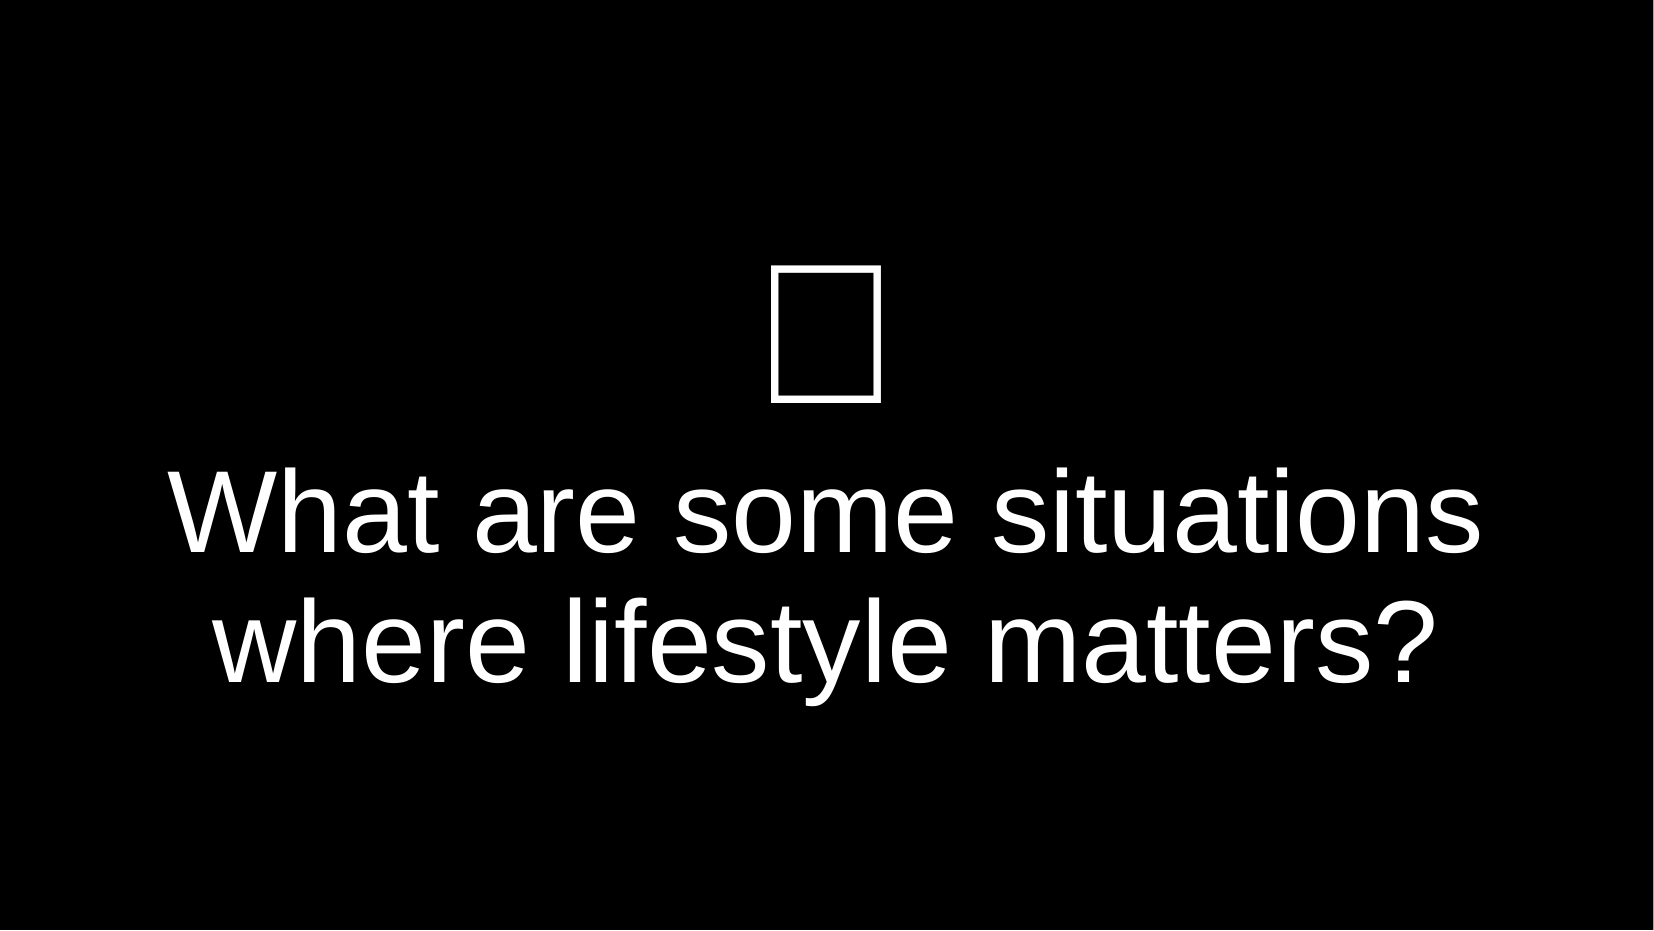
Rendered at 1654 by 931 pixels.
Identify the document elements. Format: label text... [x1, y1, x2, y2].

subtitle 🤔 What are some situations where lifestyle matters? [82, 0, 1571, 931]
